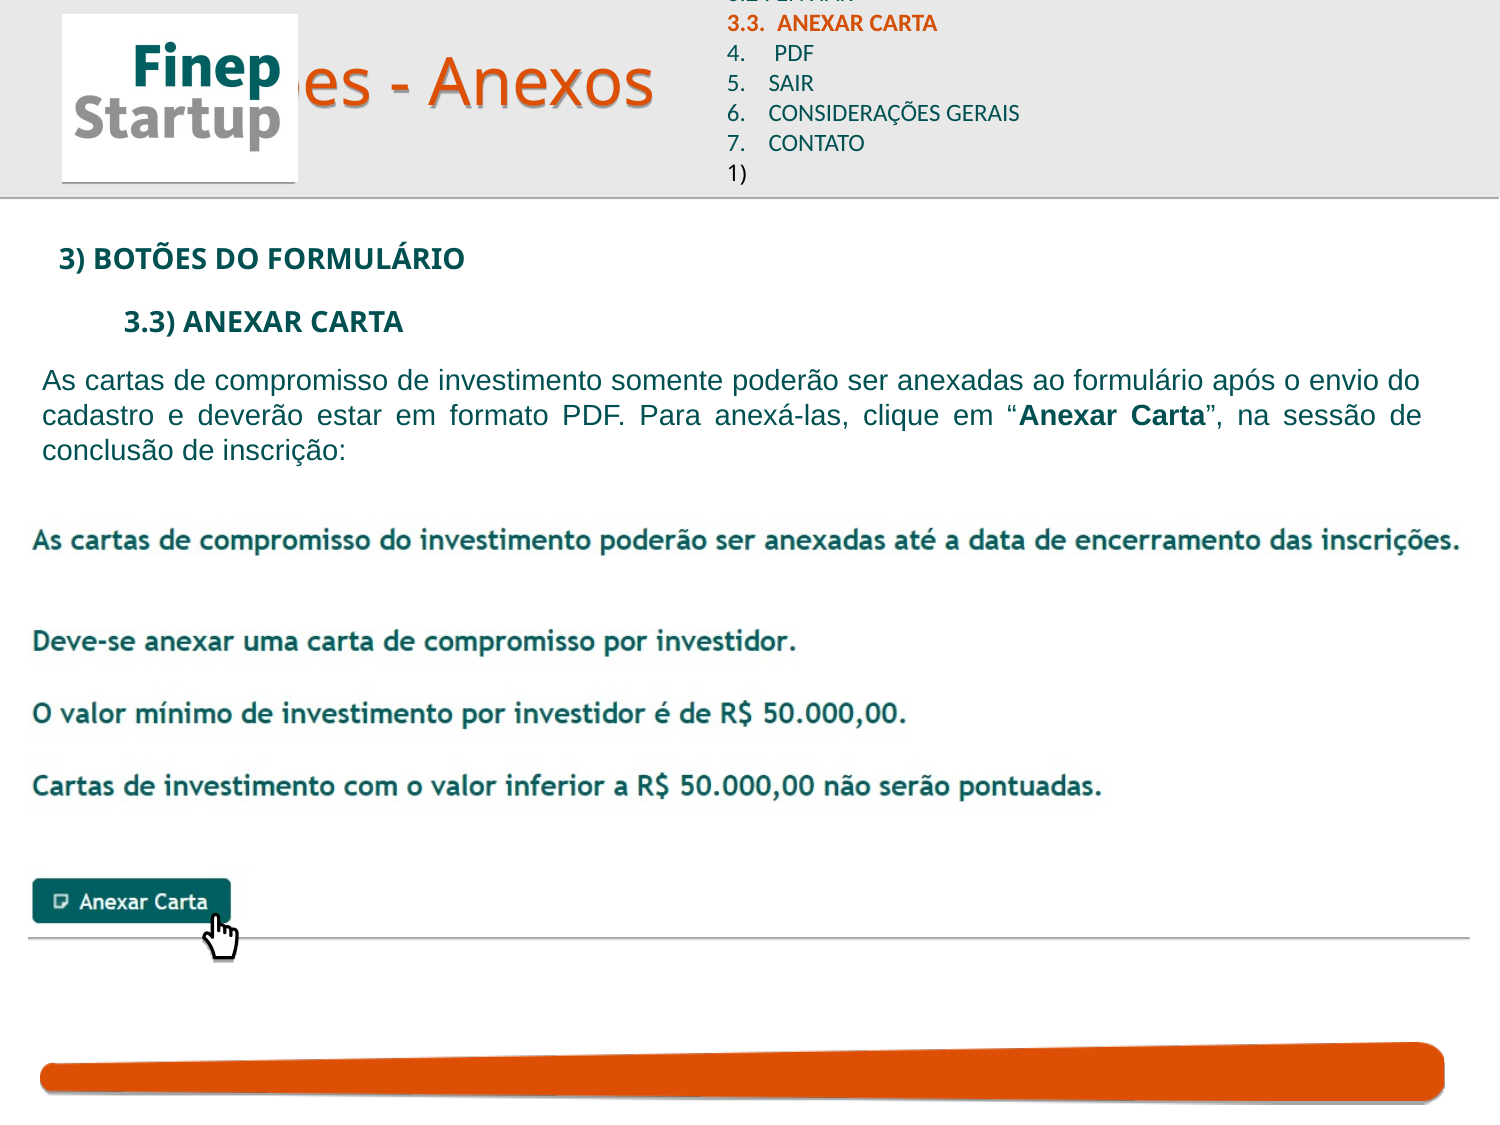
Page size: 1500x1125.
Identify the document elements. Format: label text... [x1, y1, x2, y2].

text_box 3) BOTÕES DO FORMULÁRIO [44, 233, 1119, 283]
picture [62, 14, 298, 182]
text_box 1. 1º ACESSO 2. CADASTRO 3. BOTÕES DO FORMULÁRIO 3.1. SALVAR 3.2 . ENVIAR 3.3. ANEXAR CARTA 4. PDF 5. SAIR 6. CONSIDERAÇÕES GERAIS 7. CONTATO [712, 0, 1480, 195]
text_box 3.3) ANEXAR CARTA [109, 296, 419, 346]
text_box As cartas de compromisso de investimento somente poderão ser anexadas ao formulário após o envio do cadastro e deverão estar em formato PDF. Para anexá-las, clique em “Anexar Carta”, na sessão de conclusão de inscrição: [27, 354, 1437, 474]
picture [28, 483, 1472, 965]
